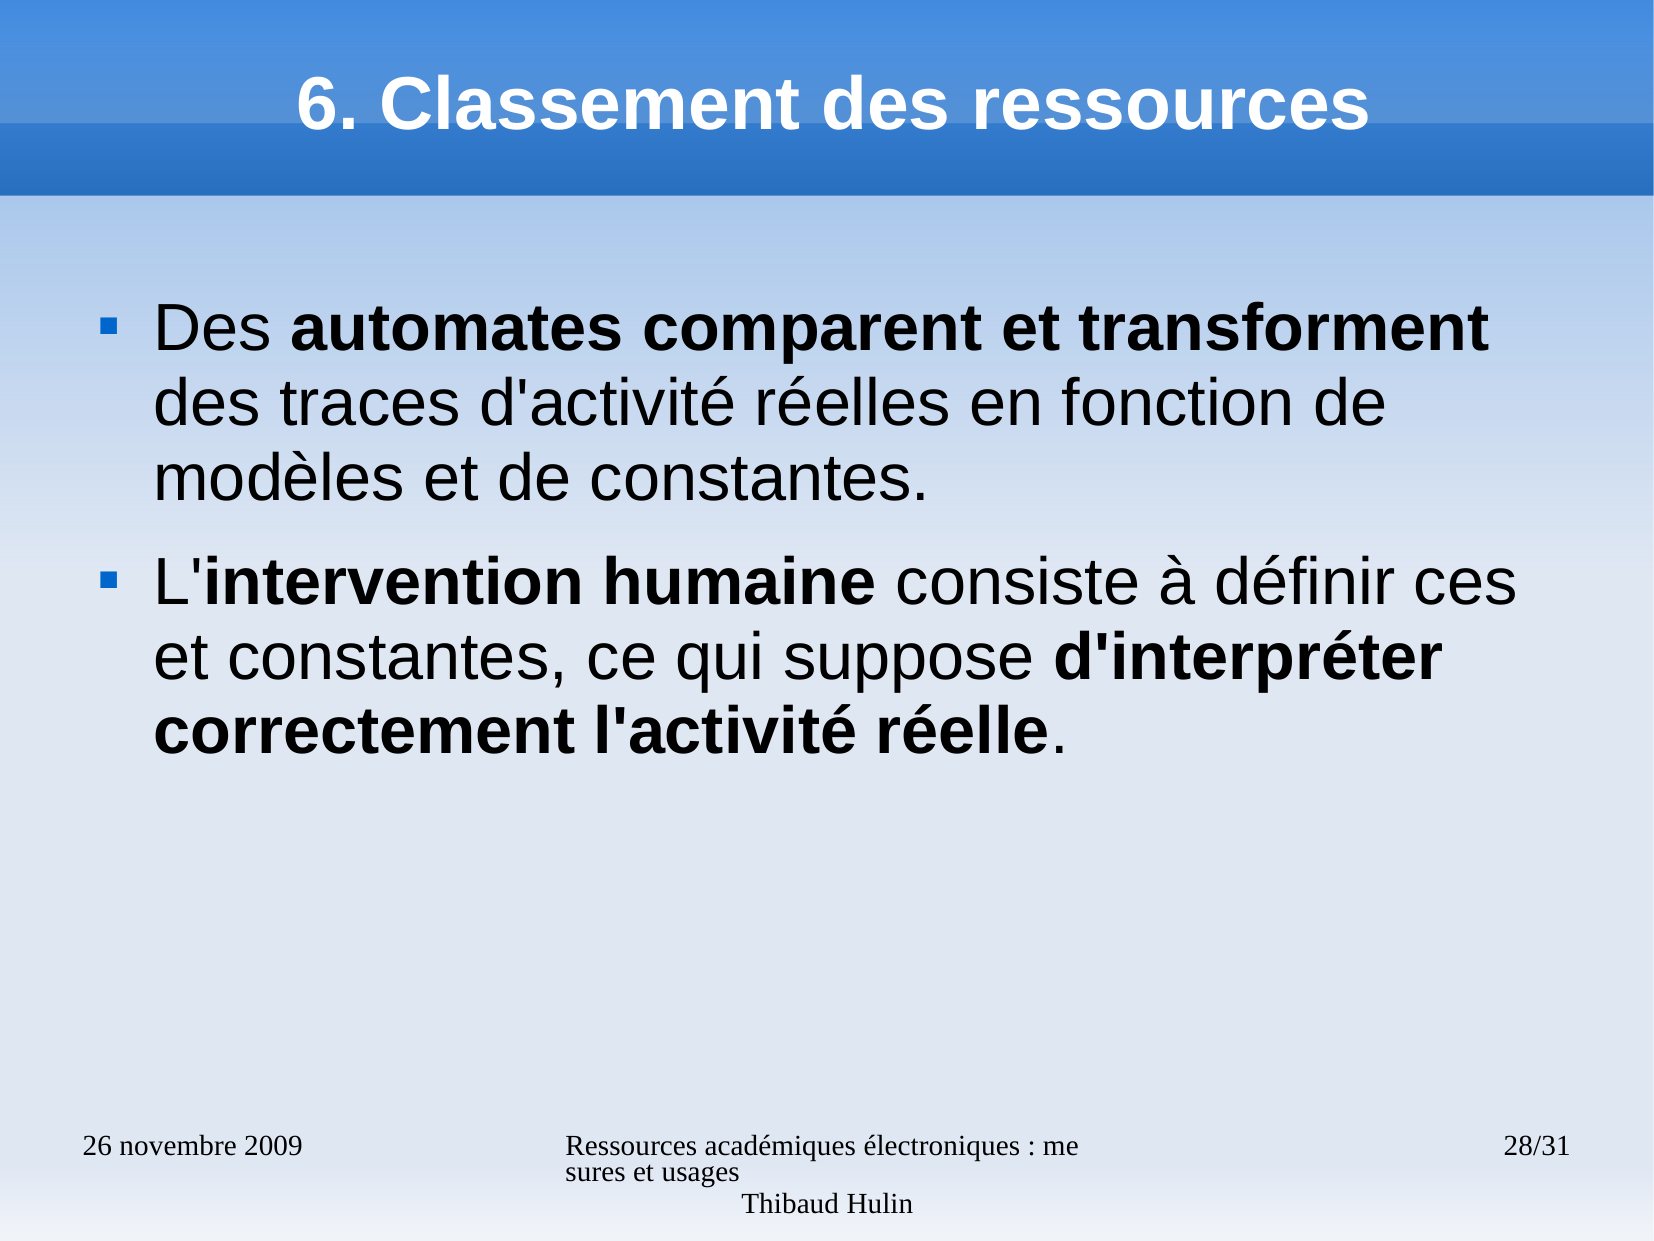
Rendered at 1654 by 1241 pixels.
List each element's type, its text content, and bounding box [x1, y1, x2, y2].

picture [0, 0, 1654, 1241]
list Des automates comparent et transforment des traces d'activité réelles en fonction de modèles et de constantes. L'intervention humaine consiste à définir ces et constantes, ce qui suppose d'interpréter correctement l'activité réelle. [82, 290, 1571, 1094]
title 6. Classement des ressources [76, 7, 1565, 200]
